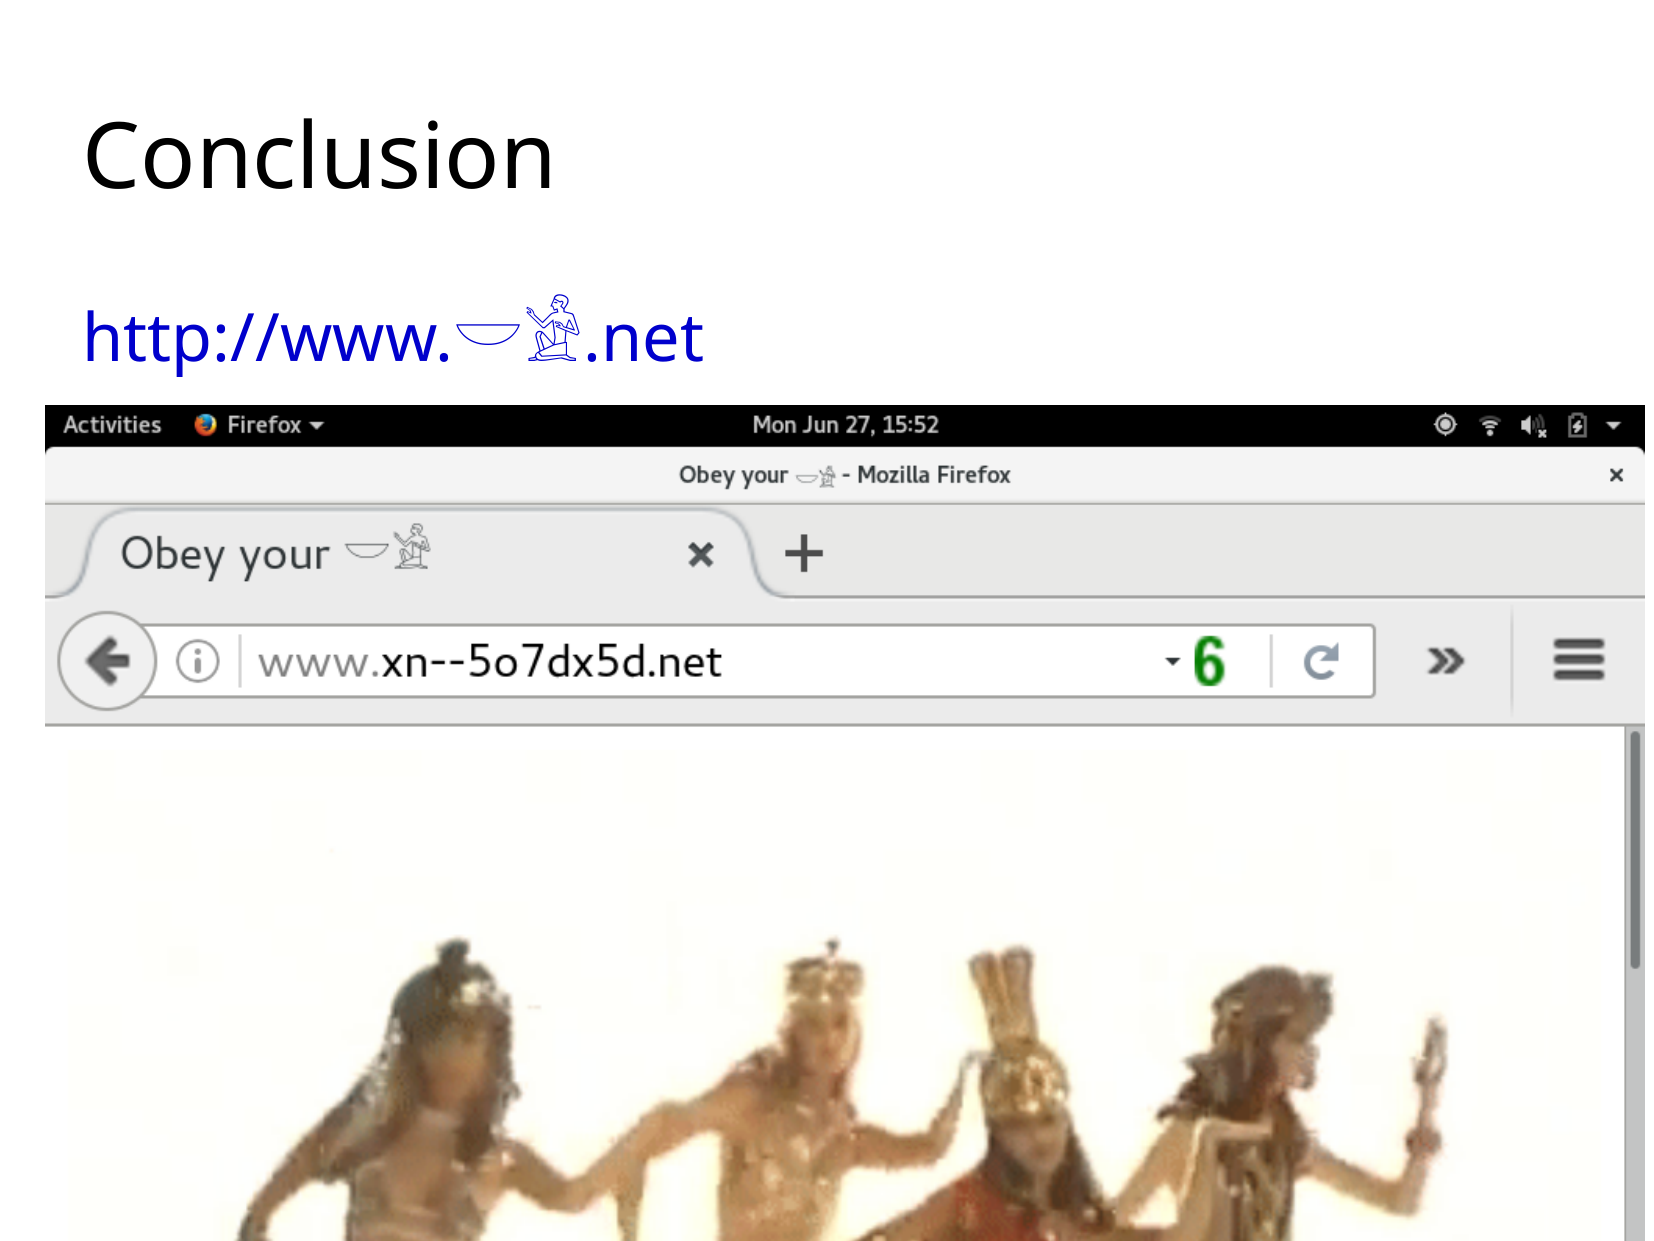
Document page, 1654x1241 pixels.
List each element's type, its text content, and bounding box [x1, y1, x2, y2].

title Conclusion [82, 49, 1571, 257]
list http://www.𓎟𓀀.net [82, 290, 1571, 405]
picture [45, 405, 1653, 1241]
